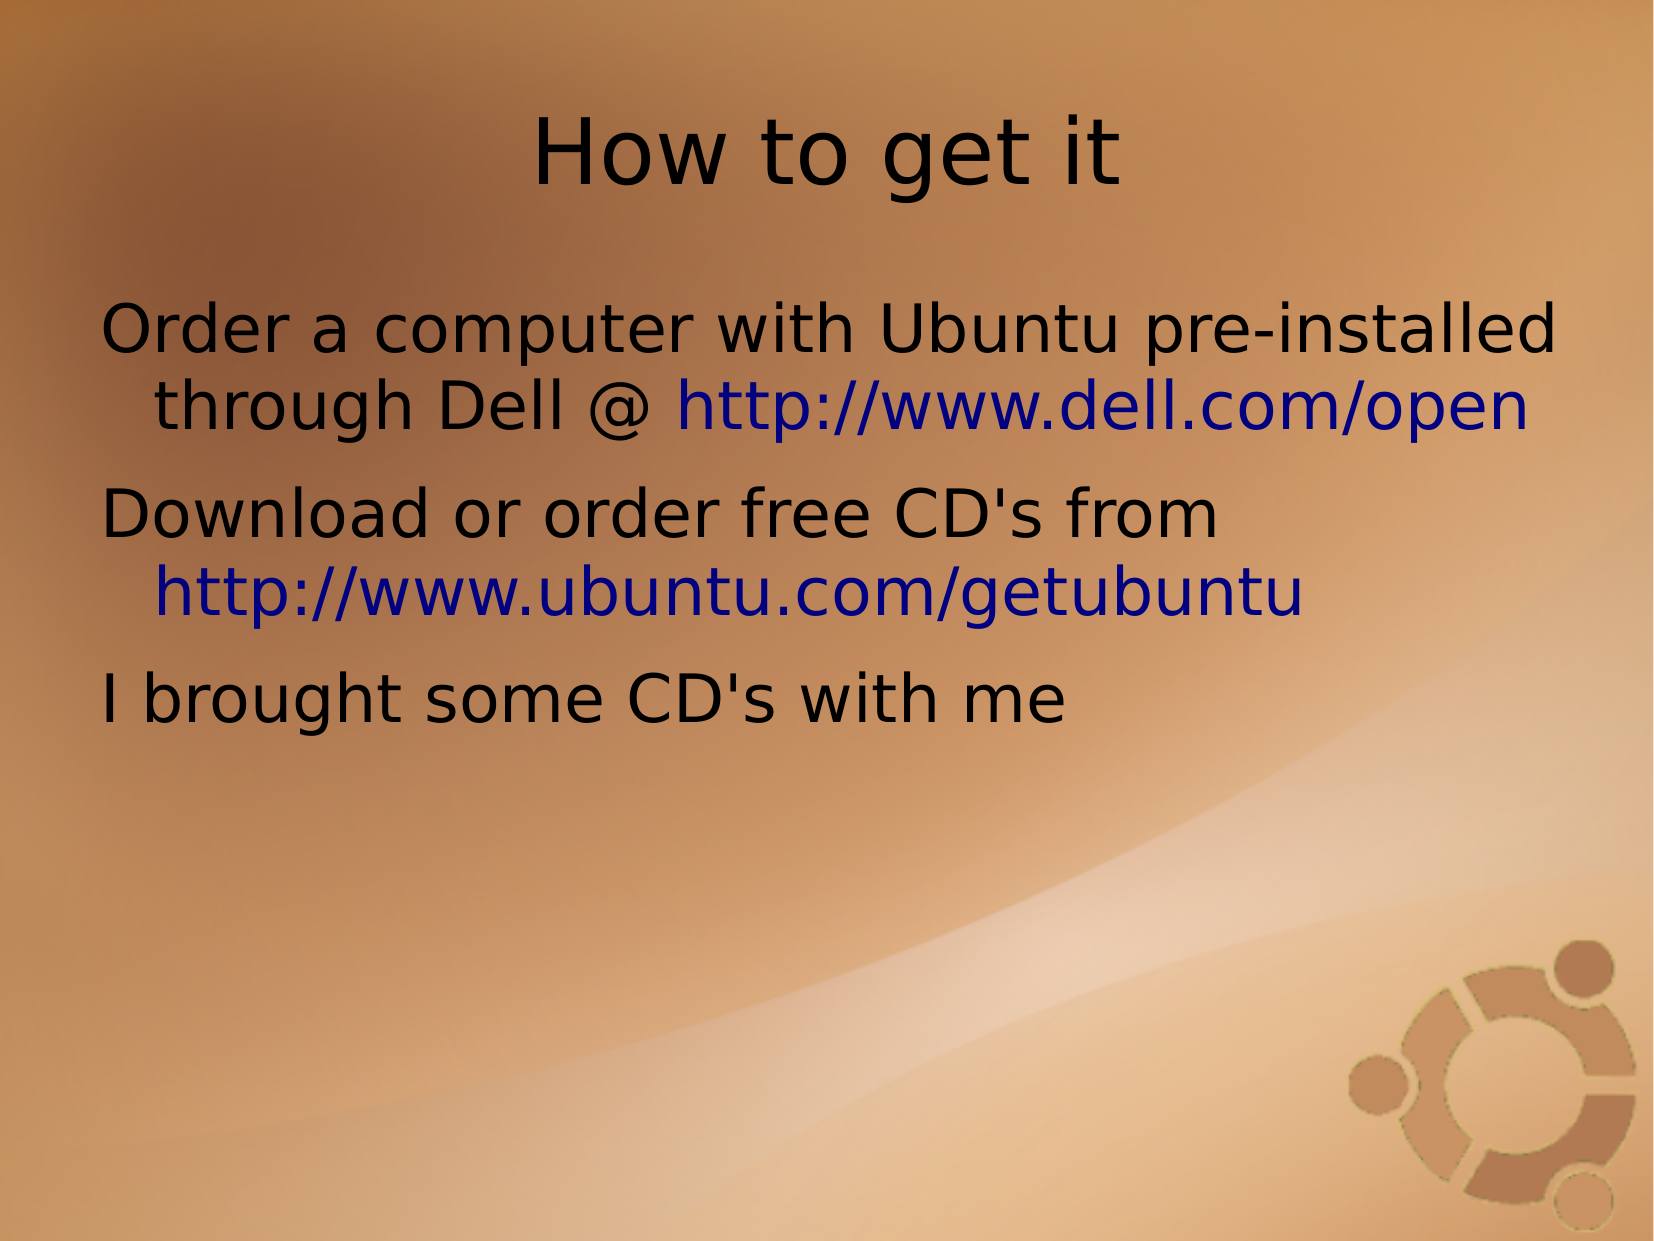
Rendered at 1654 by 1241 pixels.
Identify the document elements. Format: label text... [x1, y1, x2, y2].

list Order a computer with Ubuntu pre-installed through Dell @ http://www.dell.com/open Download or order free CD's from http://www.ubuntu.com/getubuntu I brought some CD's with me [82, 290, 1571, 1109]
title How to get it [82, 49, 1571, 257]
picture [0, 0, 1654, 1241]
